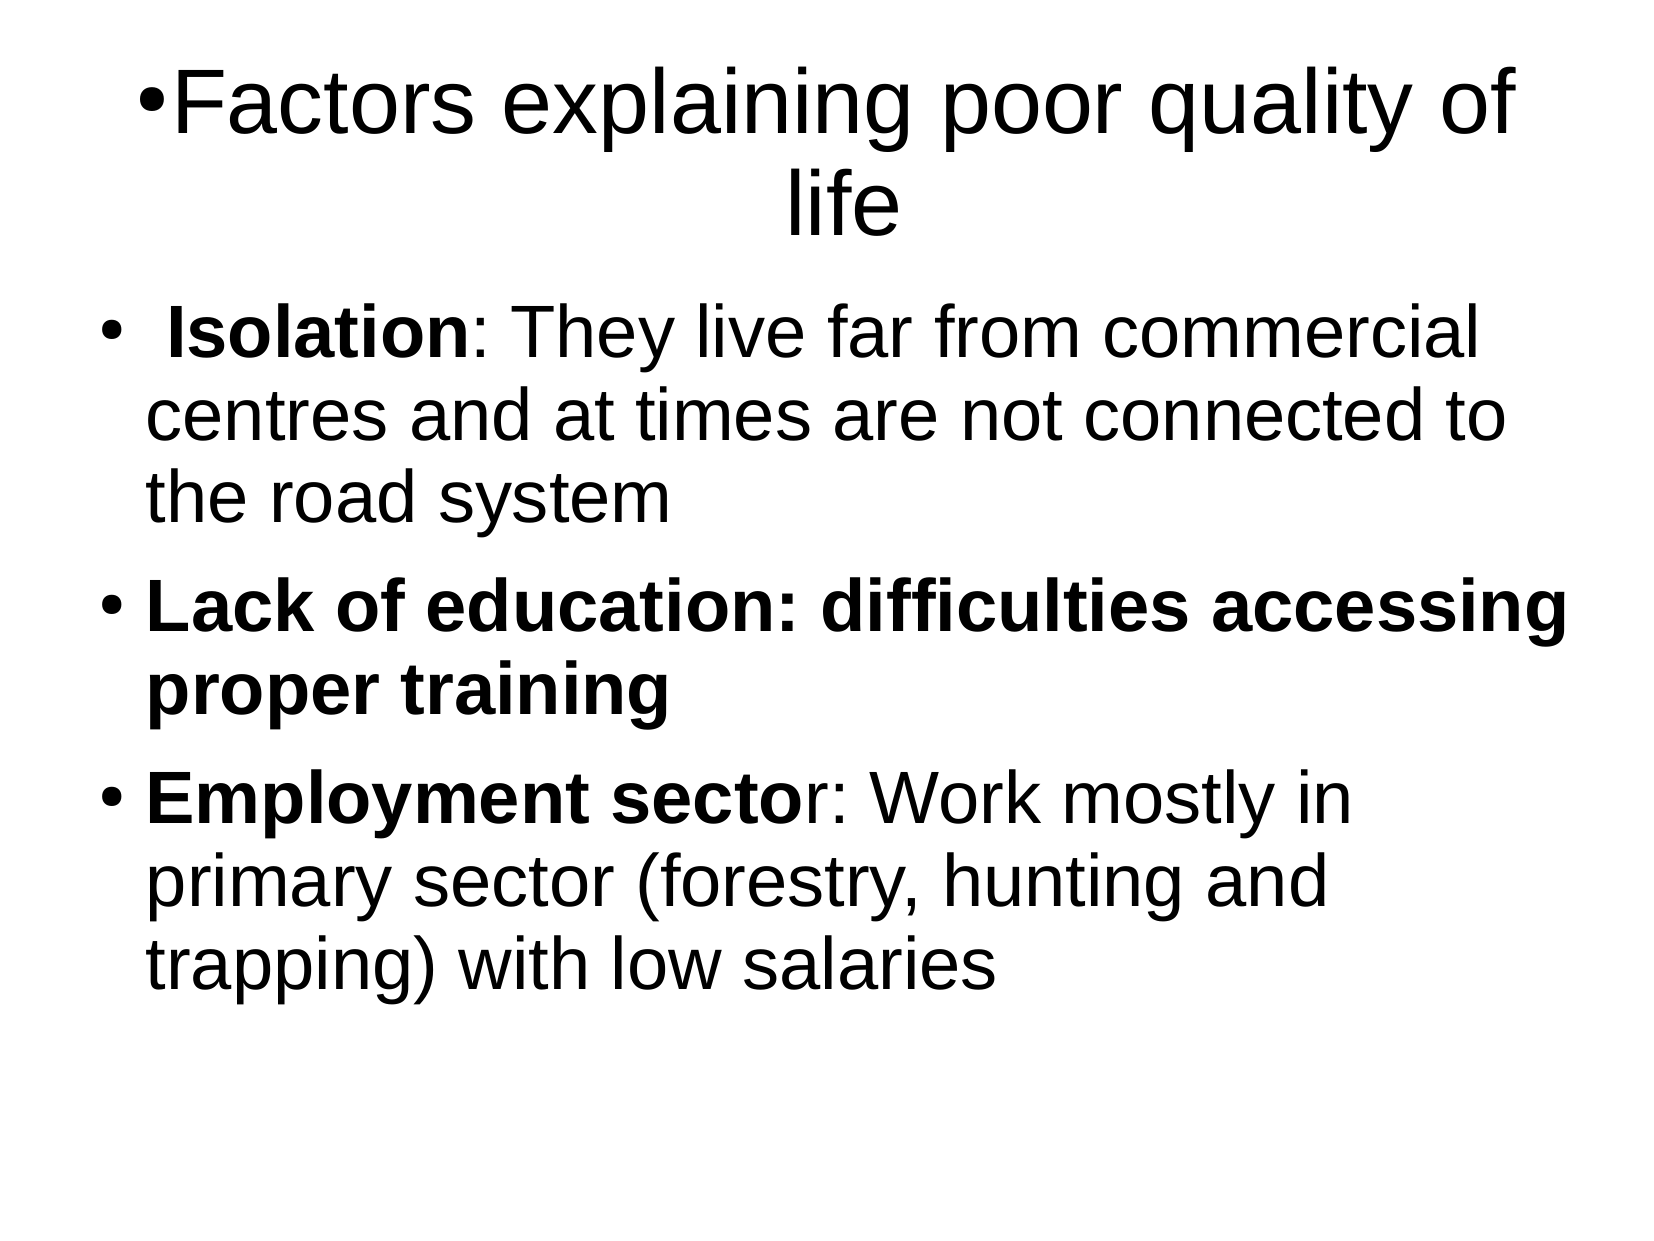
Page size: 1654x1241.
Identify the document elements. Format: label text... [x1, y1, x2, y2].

list Isolation: They live far from commercial centres and at times are not connected to the road system Lack of education: difficulties accessing proper training Employment sector: Work mostly in primary sector (forestry, hunting and trapping) with low salaries [82, 290, 1571, 1010]
title Factors explaining poor quality of life [82, 49, 1571, 257]
